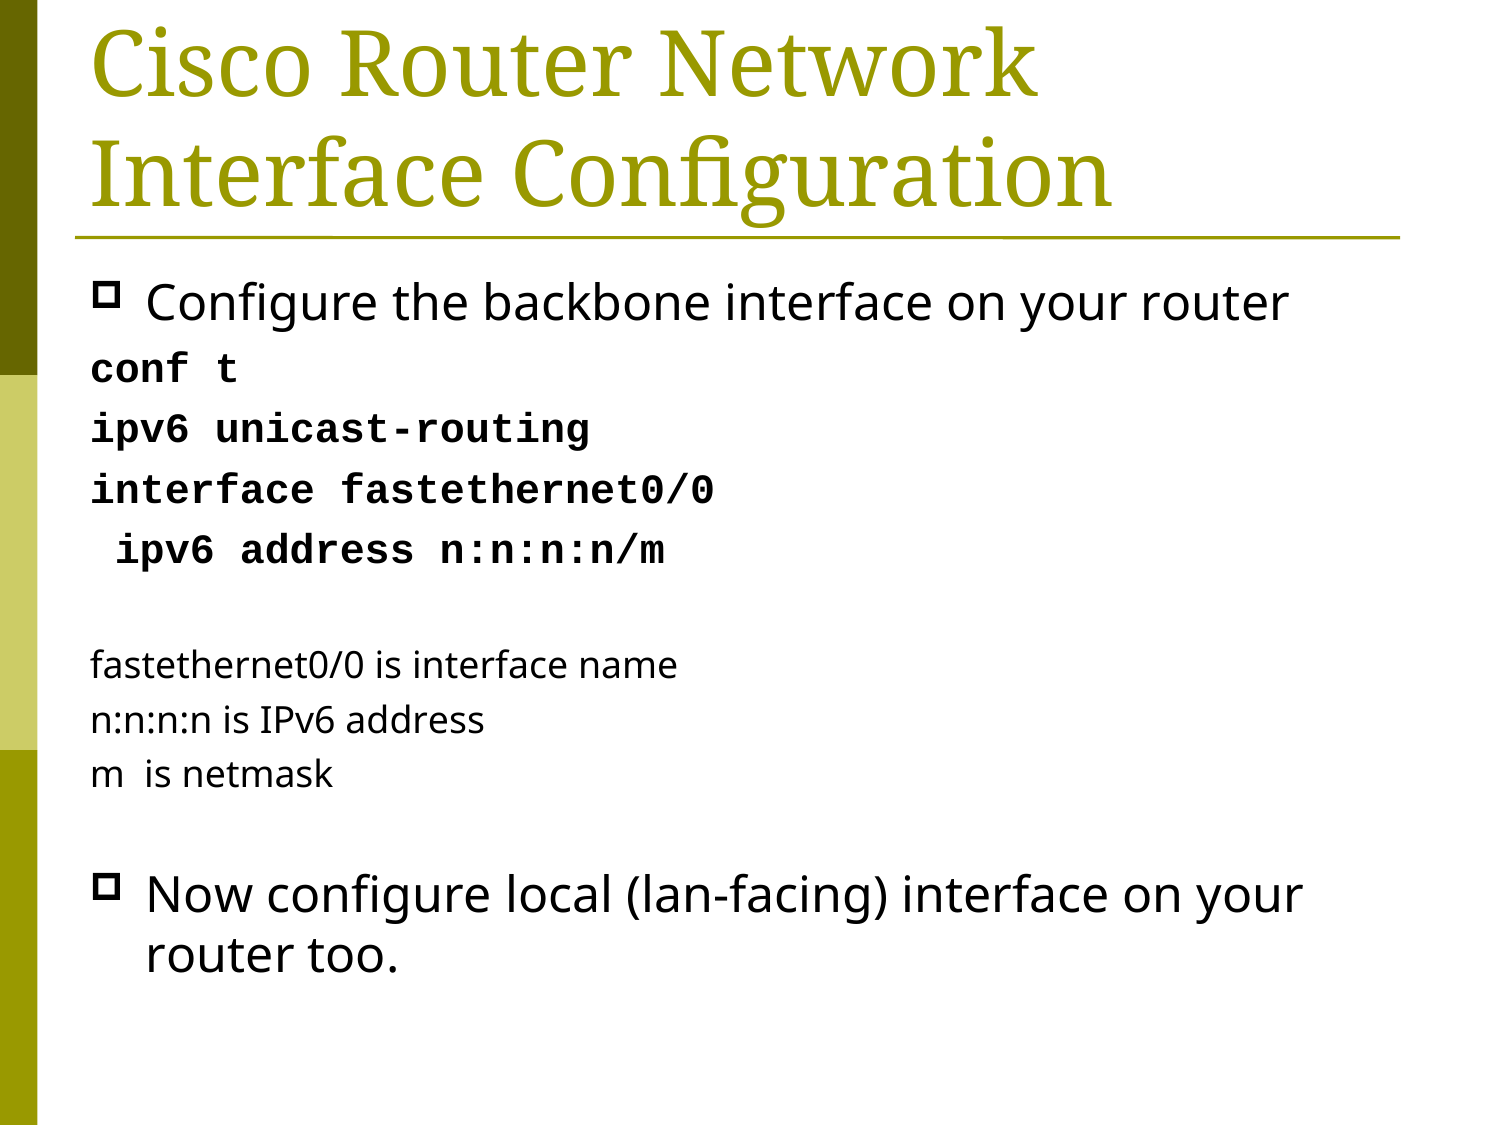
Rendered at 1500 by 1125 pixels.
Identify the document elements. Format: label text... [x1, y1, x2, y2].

list Configure the backbone interface on your router conf t ipv6 unicast-routing interface fastethernet0/0 ipv6 address n:n:n:n/m fastethernet0/0 is interface name n:n:n:n is IPv6 address m is netmask Now configure local (lan-facing) interface on your router too. [75, 262, 1426, 1006]
title Cisco Router Network Interface Configuration [75, 0, 1426, 233]
